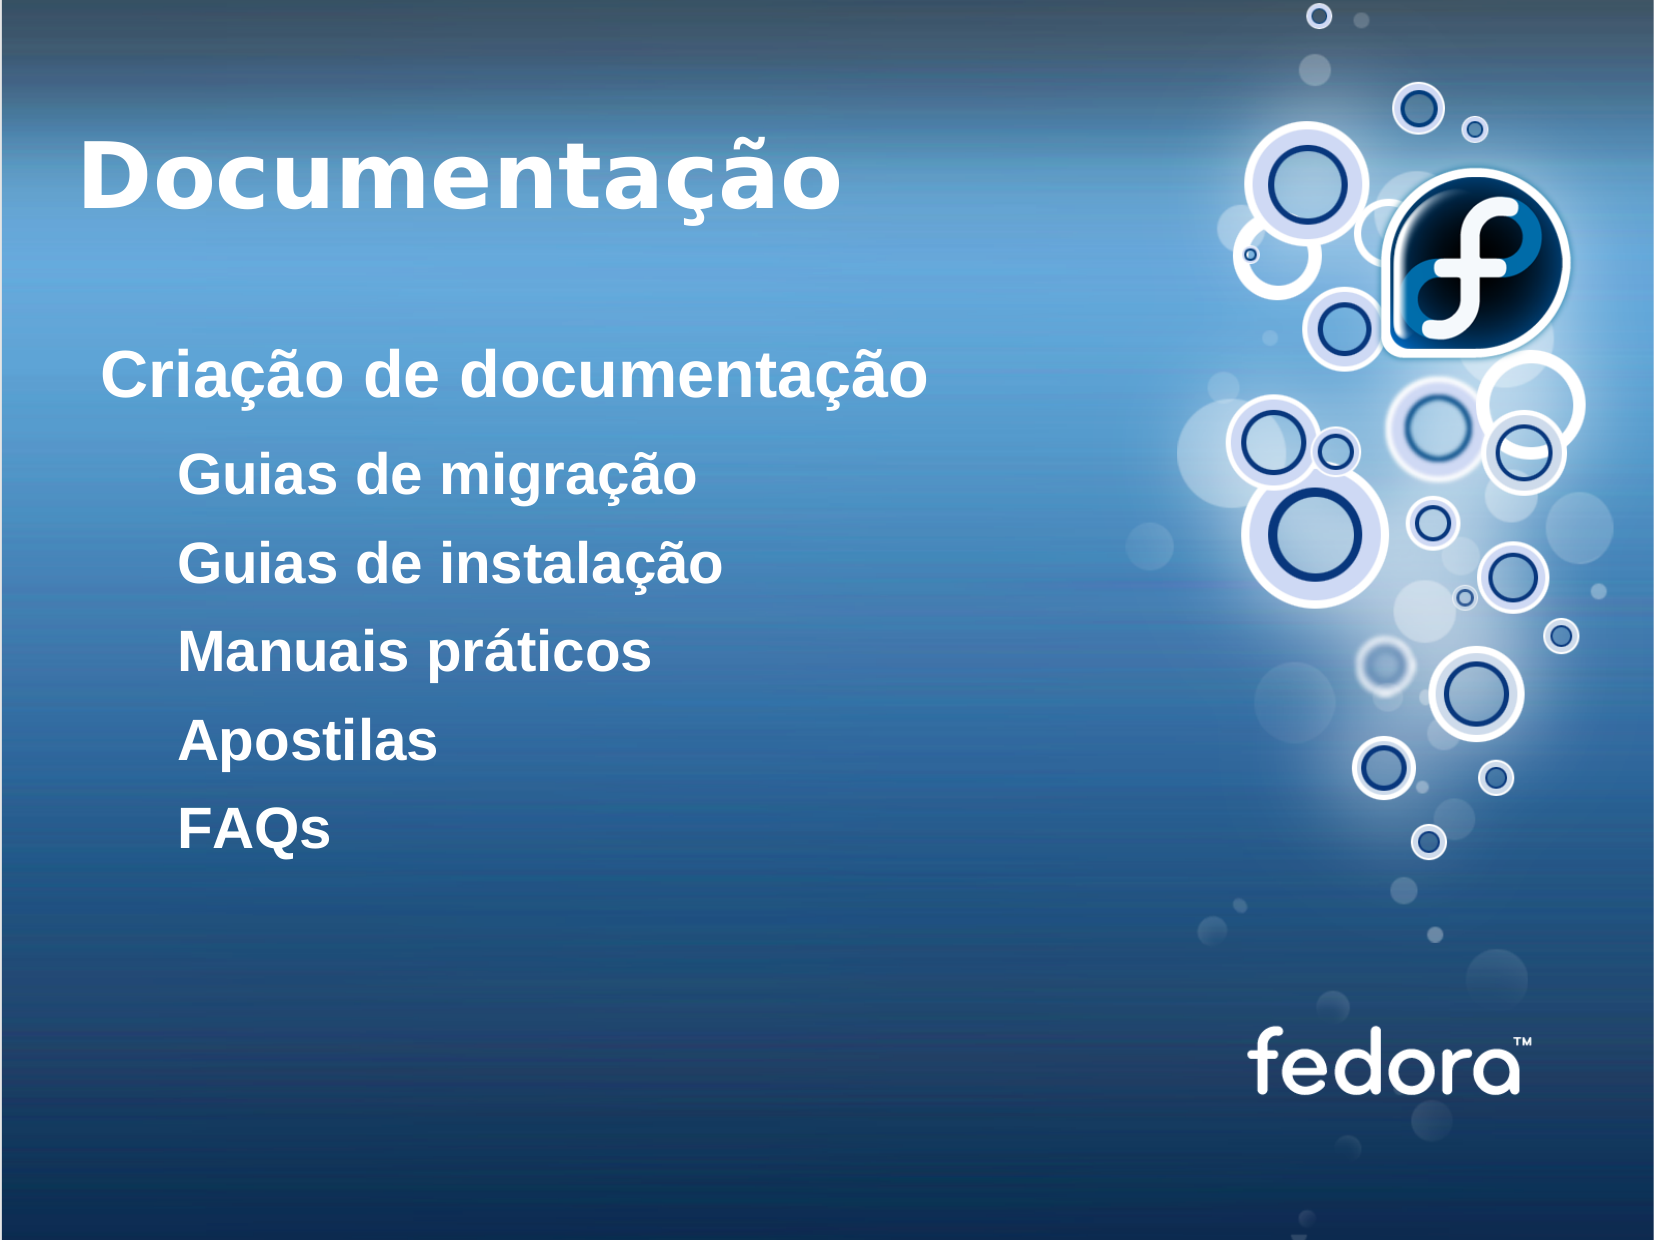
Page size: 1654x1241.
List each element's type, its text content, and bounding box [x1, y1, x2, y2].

picture [1, 0, 1654, 1240]
list Criação de documentação Guias de migração Guias de instalação Manuais práticos Apostilas FAQs [82, 337, 1388, 1156]
title Documentação [76, 73, 1565, 281]
